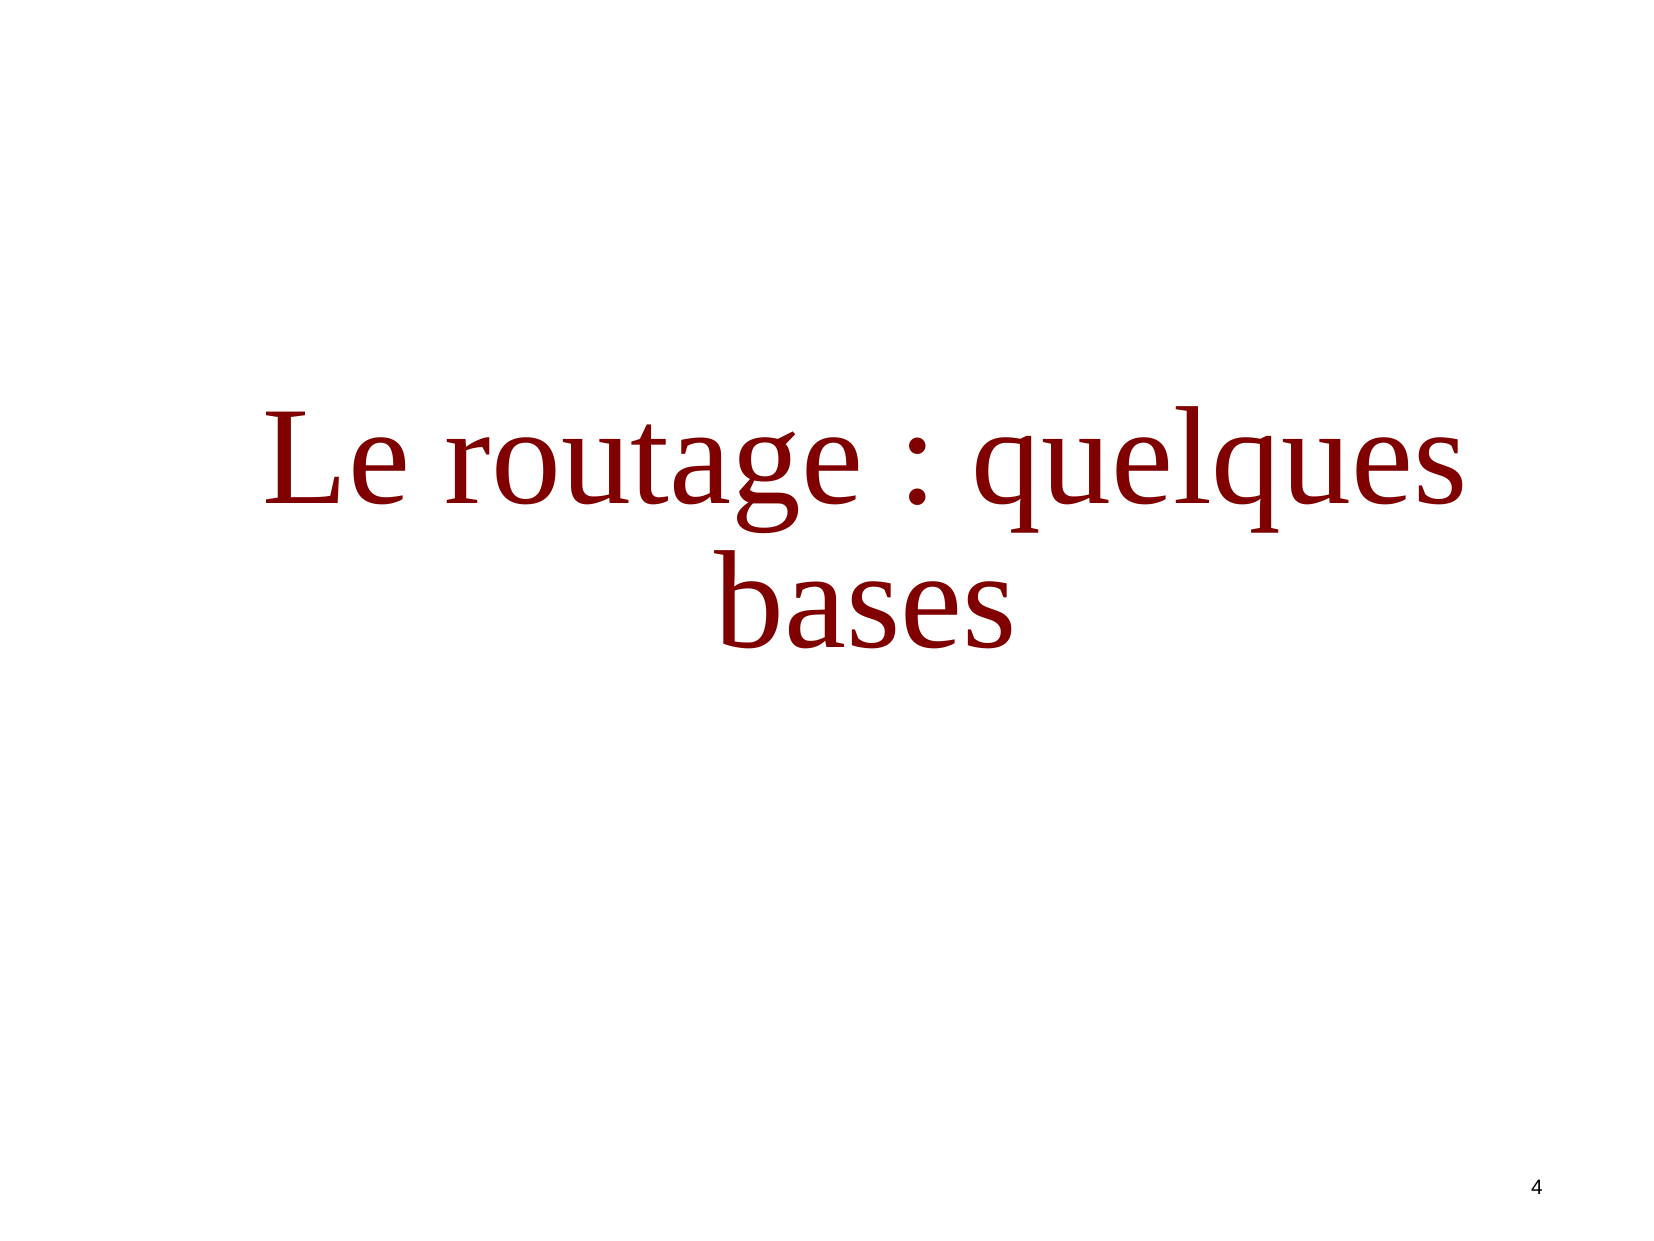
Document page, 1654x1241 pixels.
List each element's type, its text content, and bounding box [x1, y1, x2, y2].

title Le routage : quelques bases [201, 340, 1530, 725]
